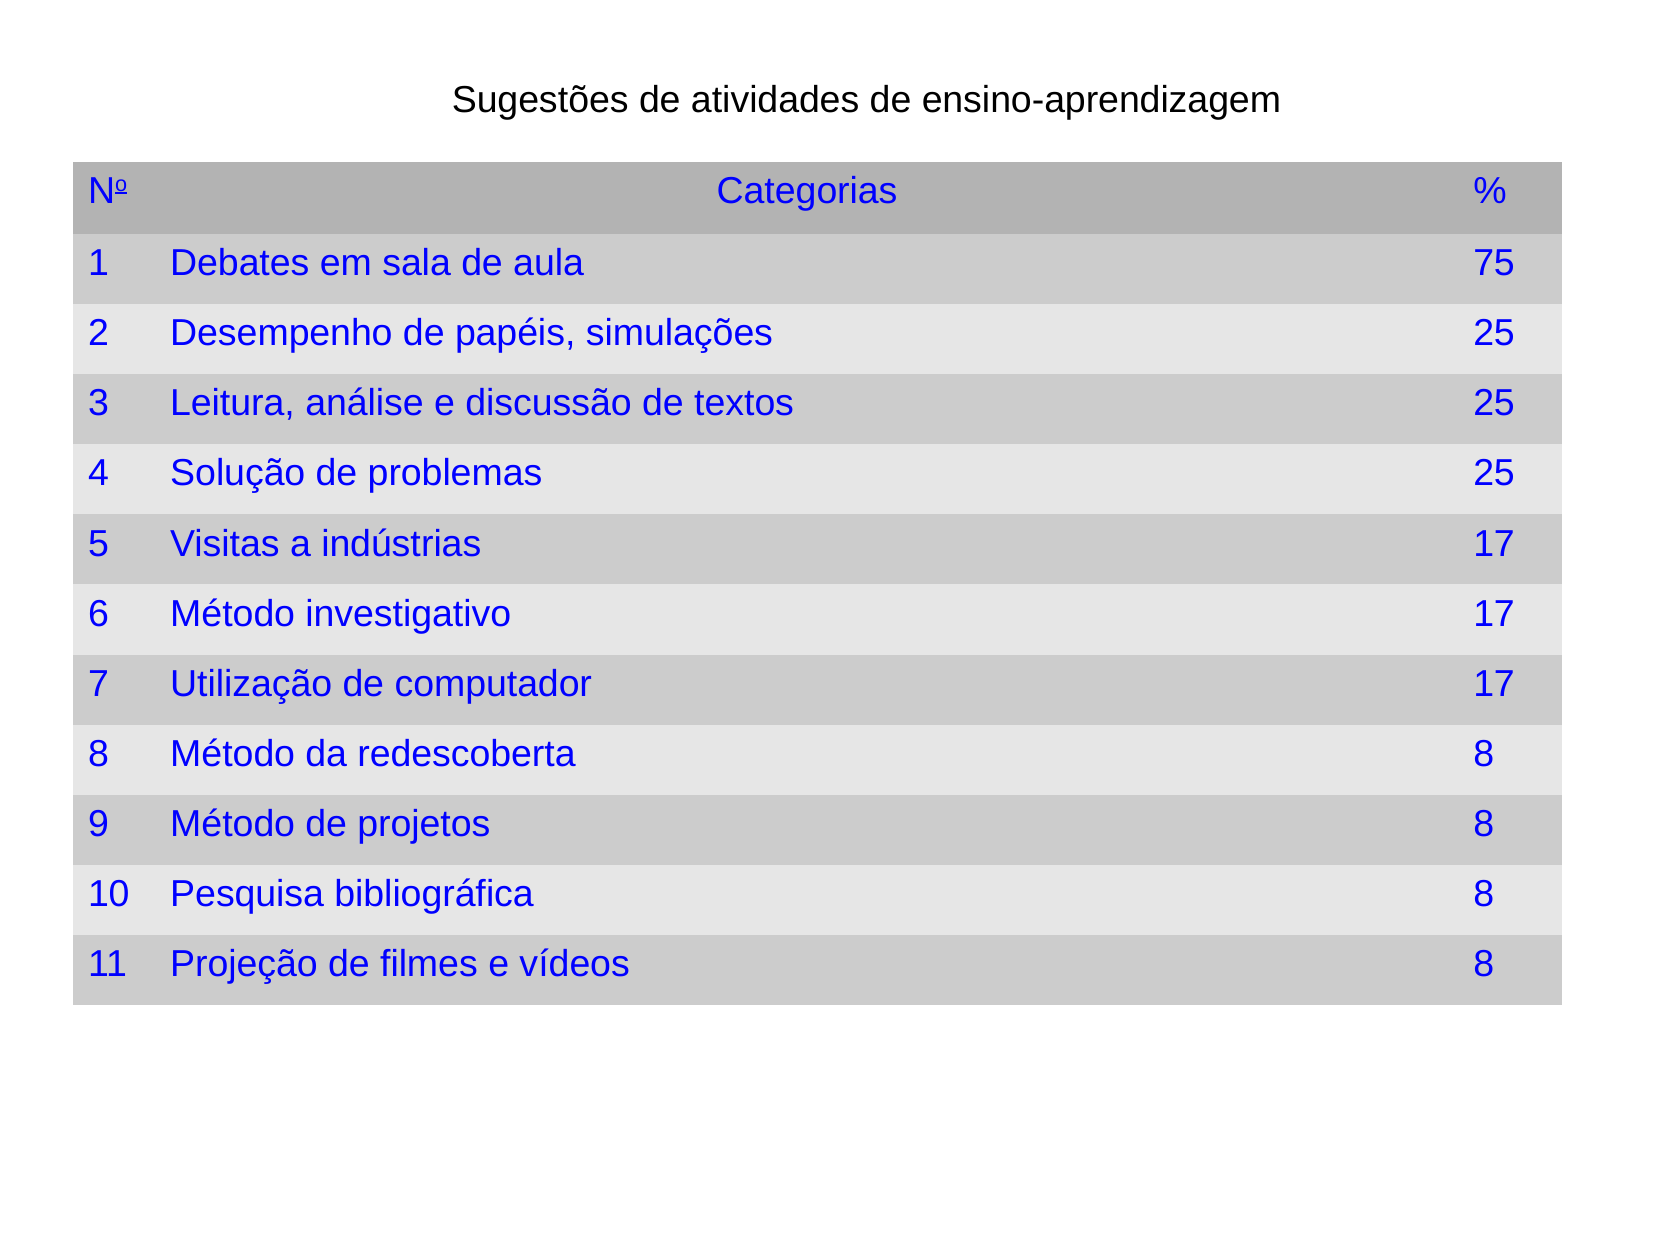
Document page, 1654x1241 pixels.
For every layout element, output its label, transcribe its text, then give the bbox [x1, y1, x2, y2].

table_cell 75 [1458, 234, 1562, 304]
table_cell Leitura, análise e discussão de textos [155, 374, 1458, 444]
table_cell 6 [73, 584, 155, 655]
table_cell 25 [1458, 374, 1562, 444]
table_cell Método investigativo [155, 584, 1458, 655]
table_cell 10 [73, 865, 155, 935]
table_cell 7 [73, 655, 155, 725]
table_header Categorias [155, 162, 1458, 234]
table_cell 25 [1458, 304, 1562, 374]
table_cell 5 [73, 514, 155, 584]
table_cell 9 [73, 795, 155, 865]
table_cell 8 [1458, 725, 1562, 795]
table_cell 8 [73, 725, 155, 795]
table_cell 4 [73, 444, 155, 514]
table_cell Desempenho de papéis, simulações [155, 304, 1458, 374]
table_cell 11 [73, 935, 155, 1005]
table_cell Projeção de filmes e vídeos [155, 935, 1458, 1005]
table_cell Debates em sala de aula [155, 234, 1458, 304]
table_cell Visitas a indústrias [155, 514, 1458, 584]
table_cell 2 [73, 304, 155, 374]
table_cell Método da redescoberta [155, 725, 1458, 795]
table_cell Solução de problemas [155, 444, 1458, 514]
table_cell 25 [1458, 444, 1562, 514]
table_header % [1458, 162, 1562, 234]
text_box Sugestões de atividades de ensino-aprendizagem [437, 70, 1296, 128]
table_cell 8 [1458, 795, 1562, 865]
table_cell Método de projetos [155, 795, 1458, 865]
table_cell 1 [73, 234, 155, 304]
table_cell 8 [1458, 935, 1562, 1005]
table_header No [73, 162, 155, 234]
table_cell Pesquisa bibliográfica [155, 865, 1458, 935]
table_cell Utilização de computador [155, 655, 1458, 725]
table_cell 3 [73, 374, 155, 444]
table_cell 17 [1458, 584, 1562, 655]
table_cell 17 [1458, 655, 1562, 725]
table_cell 17 [1458, 514, 1562, 584]
table_cell 8 [1458, 865, 1562, 935]
